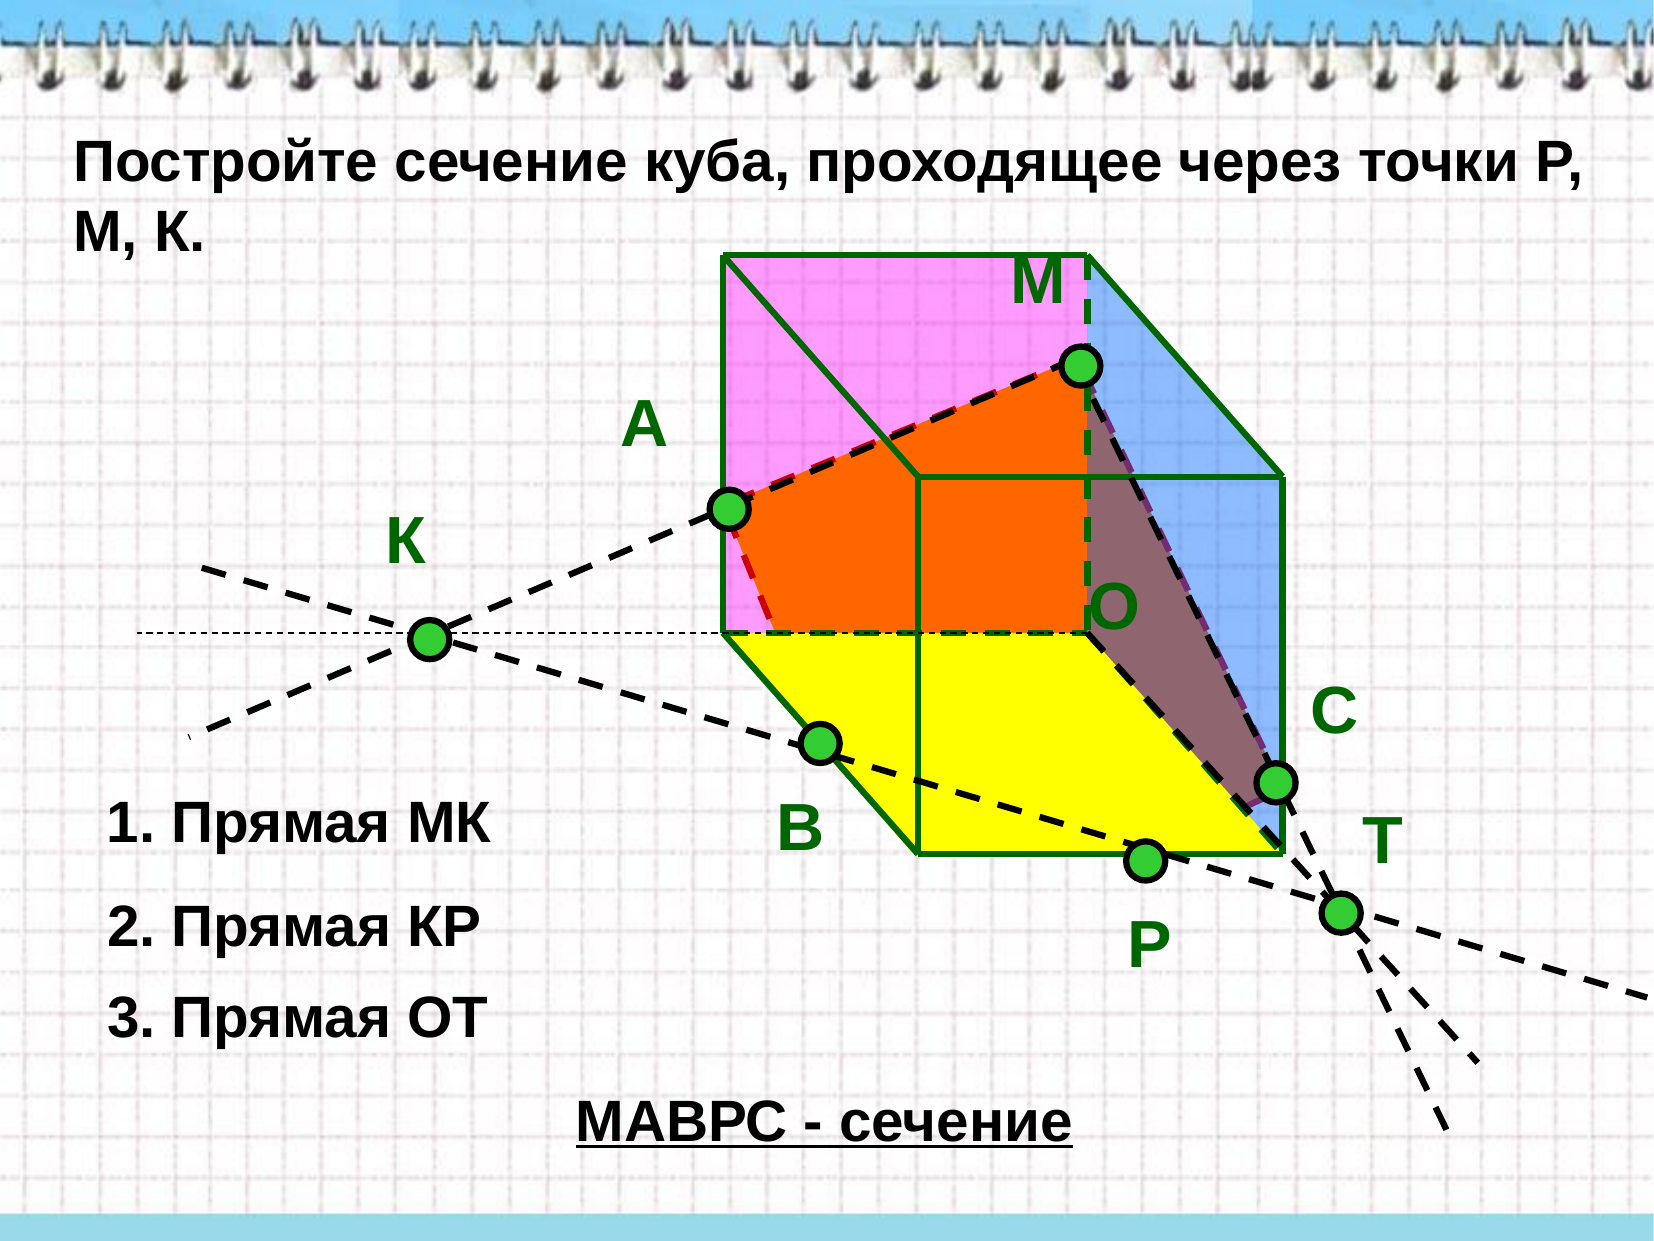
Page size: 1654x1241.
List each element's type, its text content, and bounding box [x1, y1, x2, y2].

text_box [921, 480, 1296, 881]
text_box К [370, 489, 463, 586]
text_box О [1074, 554, 1166, 651]
text_box МАВРС - сечение [540, 1075, 1218, 1162]
text_box М [996, 271, 1088, 325]
text_box 3. Прямая ОТ [71, 971, 593, 1058]
text_box В [761, 776, 853, 872]
text_box Р [1113, 893, 1205, 989]
text_box [742, 271, 1275, 474]
text_box М [1032, 271, 1044, 290]
text_box 1. Прямая МК [71, 776, 593, 862]
text_box С [1295, 659, 1387, 755]
text_box Постройте сечение куба, проходящее через точки P, М, К. [58, 114, 1615, 271]
text_box А [605, 372, 697, 468]
text_box 2. Прямая КР [71, 880, 593, 966]
text_box Т [1347, 789, 1439, 885]
text_box [410, 620, 450, 660]
text_box [1321, 893, 1361, 933]
picture [0, 0, 1654, 1241]
text_box [709, 271, 915, 844]
